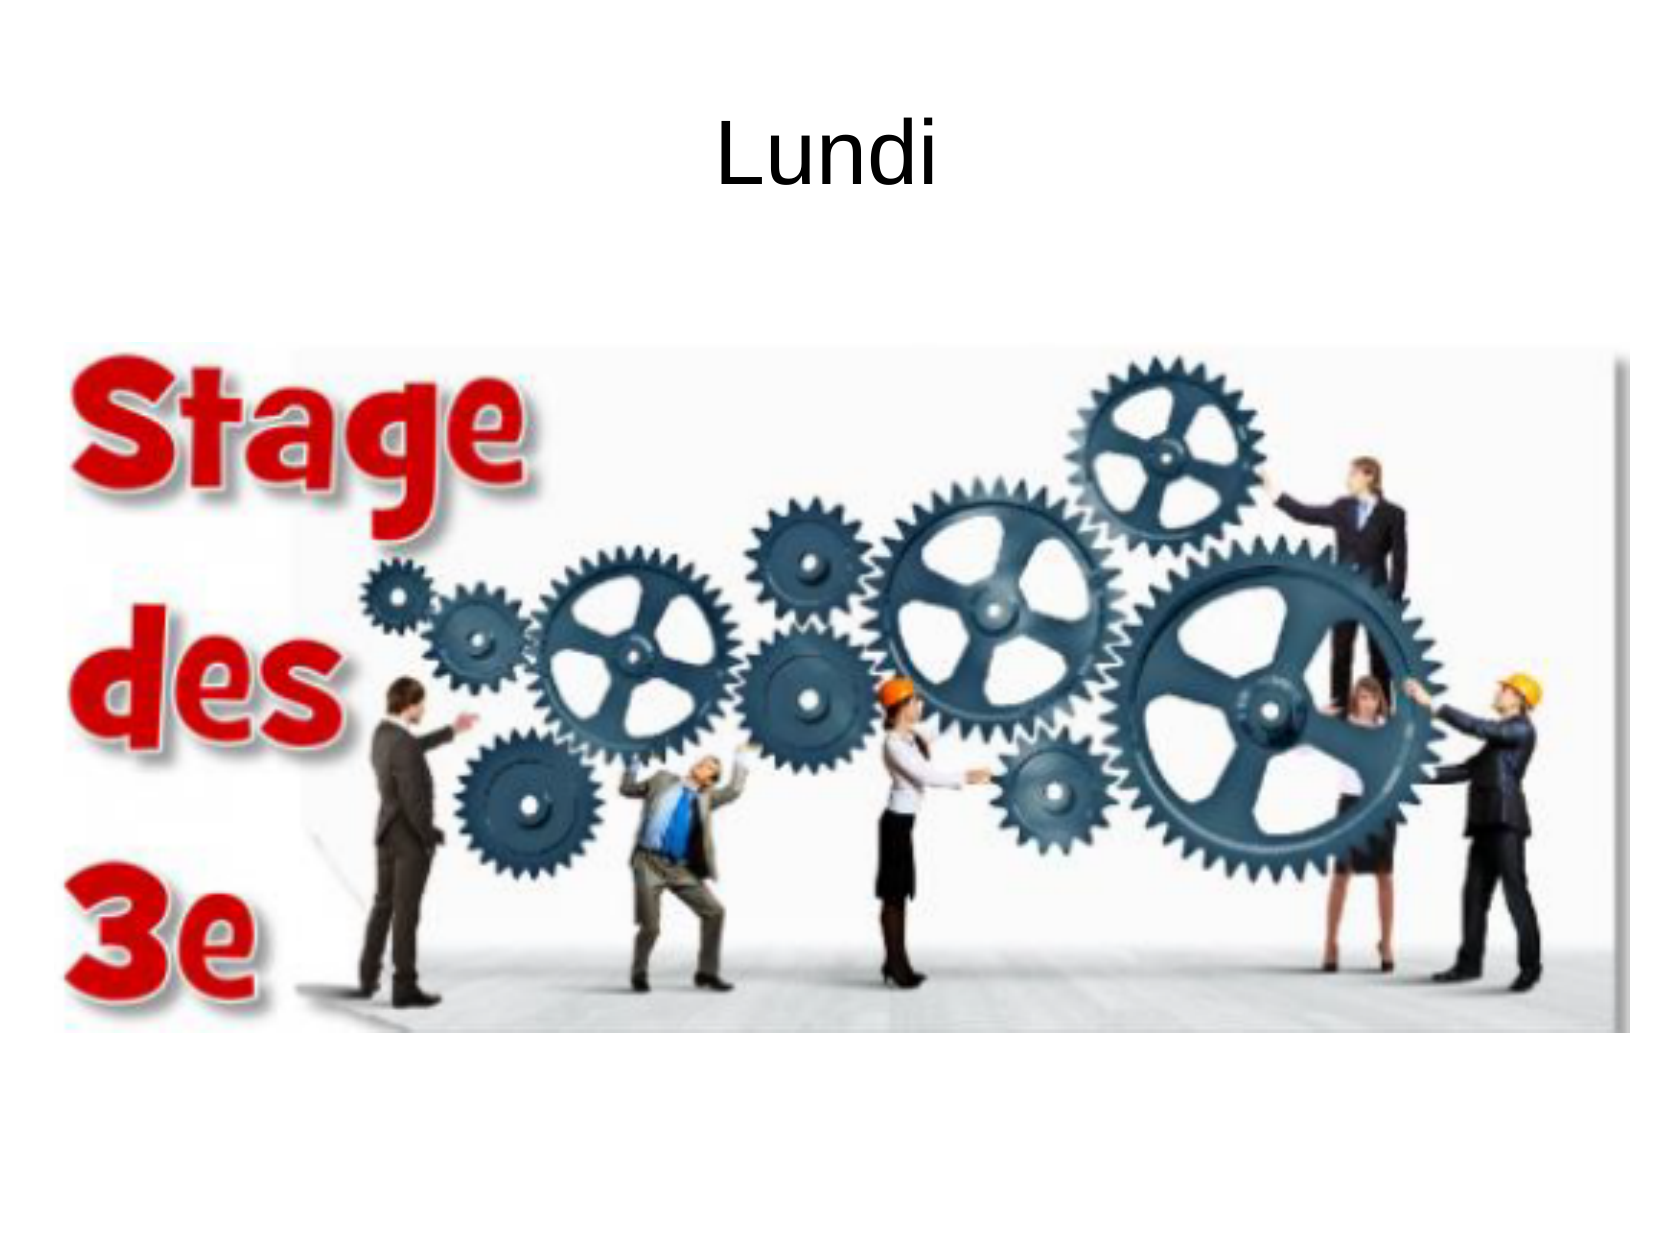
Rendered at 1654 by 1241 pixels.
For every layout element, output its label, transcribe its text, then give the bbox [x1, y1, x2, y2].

picture [54, 342, 1630, 1033]
title Lundi [82, 49, 1571, 257]
